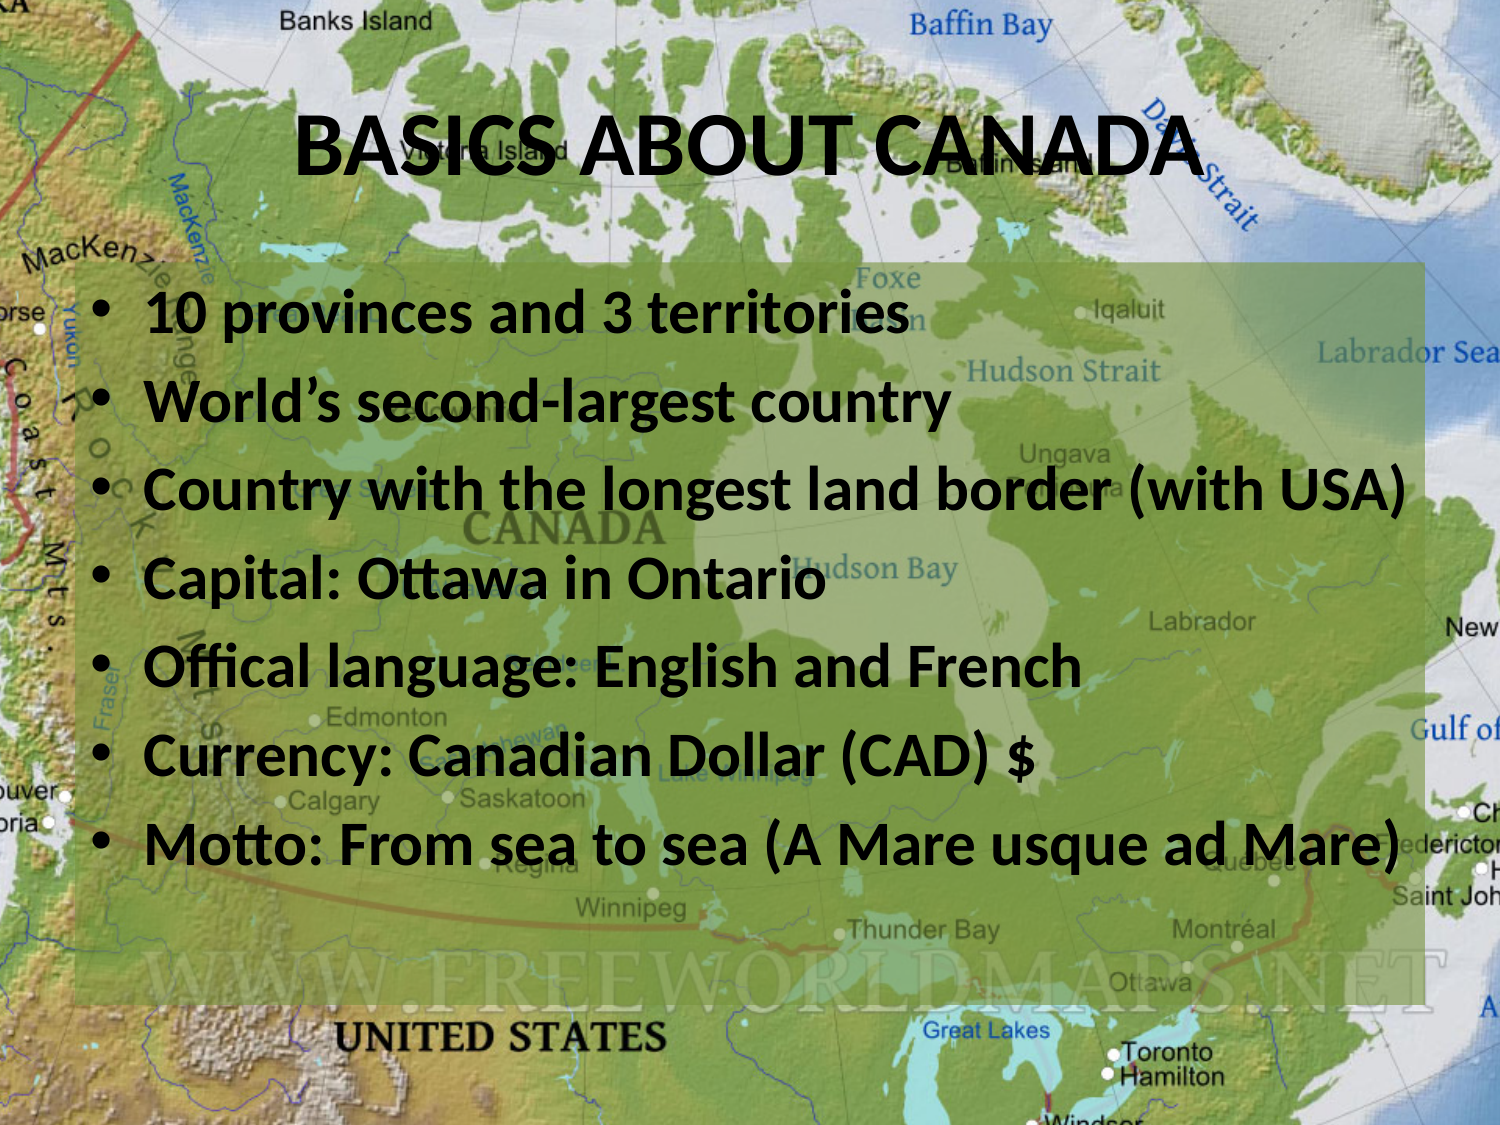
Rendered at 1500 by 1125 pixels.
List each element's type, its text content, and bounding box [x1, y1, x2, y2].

list 10 provinces and 3 territories World’s second-largest country Country with the longest land border (with USA) Capital: Ottawa in Ontario Offical language: English and French Currency: Canadian Dollar (CAD) $ Motto: From sea to sea (A Mare usque ad Mare) [75, 262, 1425, 1005]
picture [0, 0, 1500, 1125]
title BASICS ABOUT CANADA [75, 45, 1425, 233]
